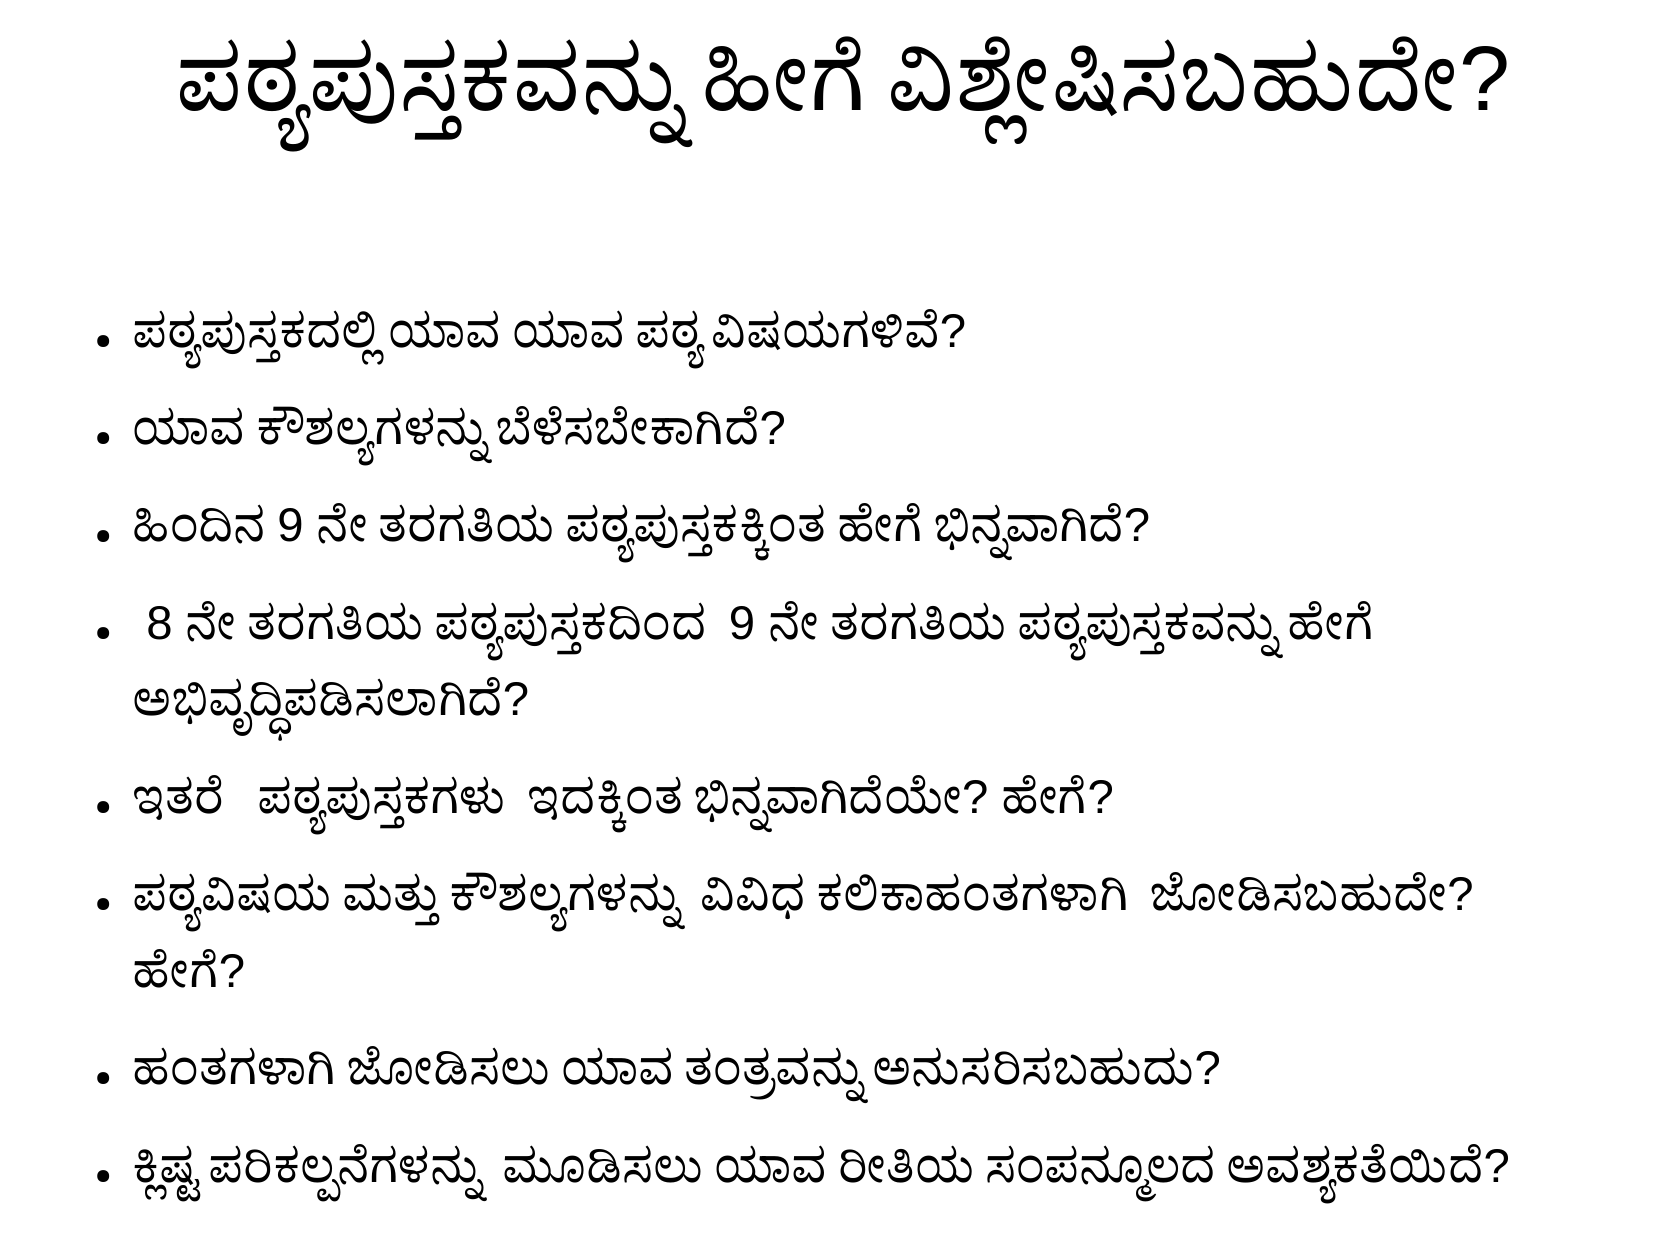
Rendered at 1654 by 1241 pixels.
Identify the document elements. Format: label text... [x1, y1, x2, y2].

title ಪಠ್ಯಪುಸ್ತಕವನ್ನು ಹೀಗೆ ವಿಶ್ಲೇಷಿಸಬಹುದೇ? [82, 28, 1571, 278]
list ಪಠ್ಯಪುಸ್ತಕದಲ್ಲಿ ಯಾವ ಯಾವ ಪಠ್ಯ ವಿಷಯಗಳಿವೆ? ಯಾವ ಕೌಶಲ್ಯಗಳನ್ನು ಬೆಳೆಸಬೇಕಾಗಿದೆ? ಹಿಂದಿನ 9 ನೇ ತರಗತಿಯ ಪಠ್ಯಪುಸ್ತಕಕ್ಕಿಂತ ಹೇಗೆ ಭಿನ್ನವಾಗಿದೆ? 8 ನೇ ತರಗತಿಯ ಪಠ್ಯಪುಸ್ತಕದಿಂದ 9 ನೇ ತರಗತಿಯ ಪಠ್ಯಪುಸ್ತಕವನ್ನು ಹೇಗೆ ಅಭಿವೃದ್ಧಿಪಡಿಸಲಾಗಿದೆ? ಇತರೆ ಪಠ್ಯಪುಸ್ತಕಗಳು ಇದಕ್ಕಿಂತ ಭಿನ್ನವಾಗಿದೆಯೇ? ಹೇಗೆ? ಪಠ್ಯವಿಷಯ ಮತ್ತು ಕೌಶಲ್ಯಗಳನ್ನು ವಿವಿಧ ಕಲಿಕಾಹಂತಗಳಾಗಿ ಜೋಡಿಸಬಹುದೇ?ಹೇಗೆ? ಹಂತಗಳಾಗಿ ಜೋಡಿಸಲು ಯಾವ ತಂತ್ರವನ್ನು ಅನುಸರಿಸಬಹುದು? ಕ್ಲಿಷ್ಟ ಪರಿಕಲ್ಪನೆಗಳನ್ನು ಮೂಡಿಸಲು ಯಾವ ರೀತಿಯ ಸಂಪನ್ಮೂಲದ ಅವಶ್ಯಕತೆಯಿದೆ? [82, 230, 1538, 1235]
